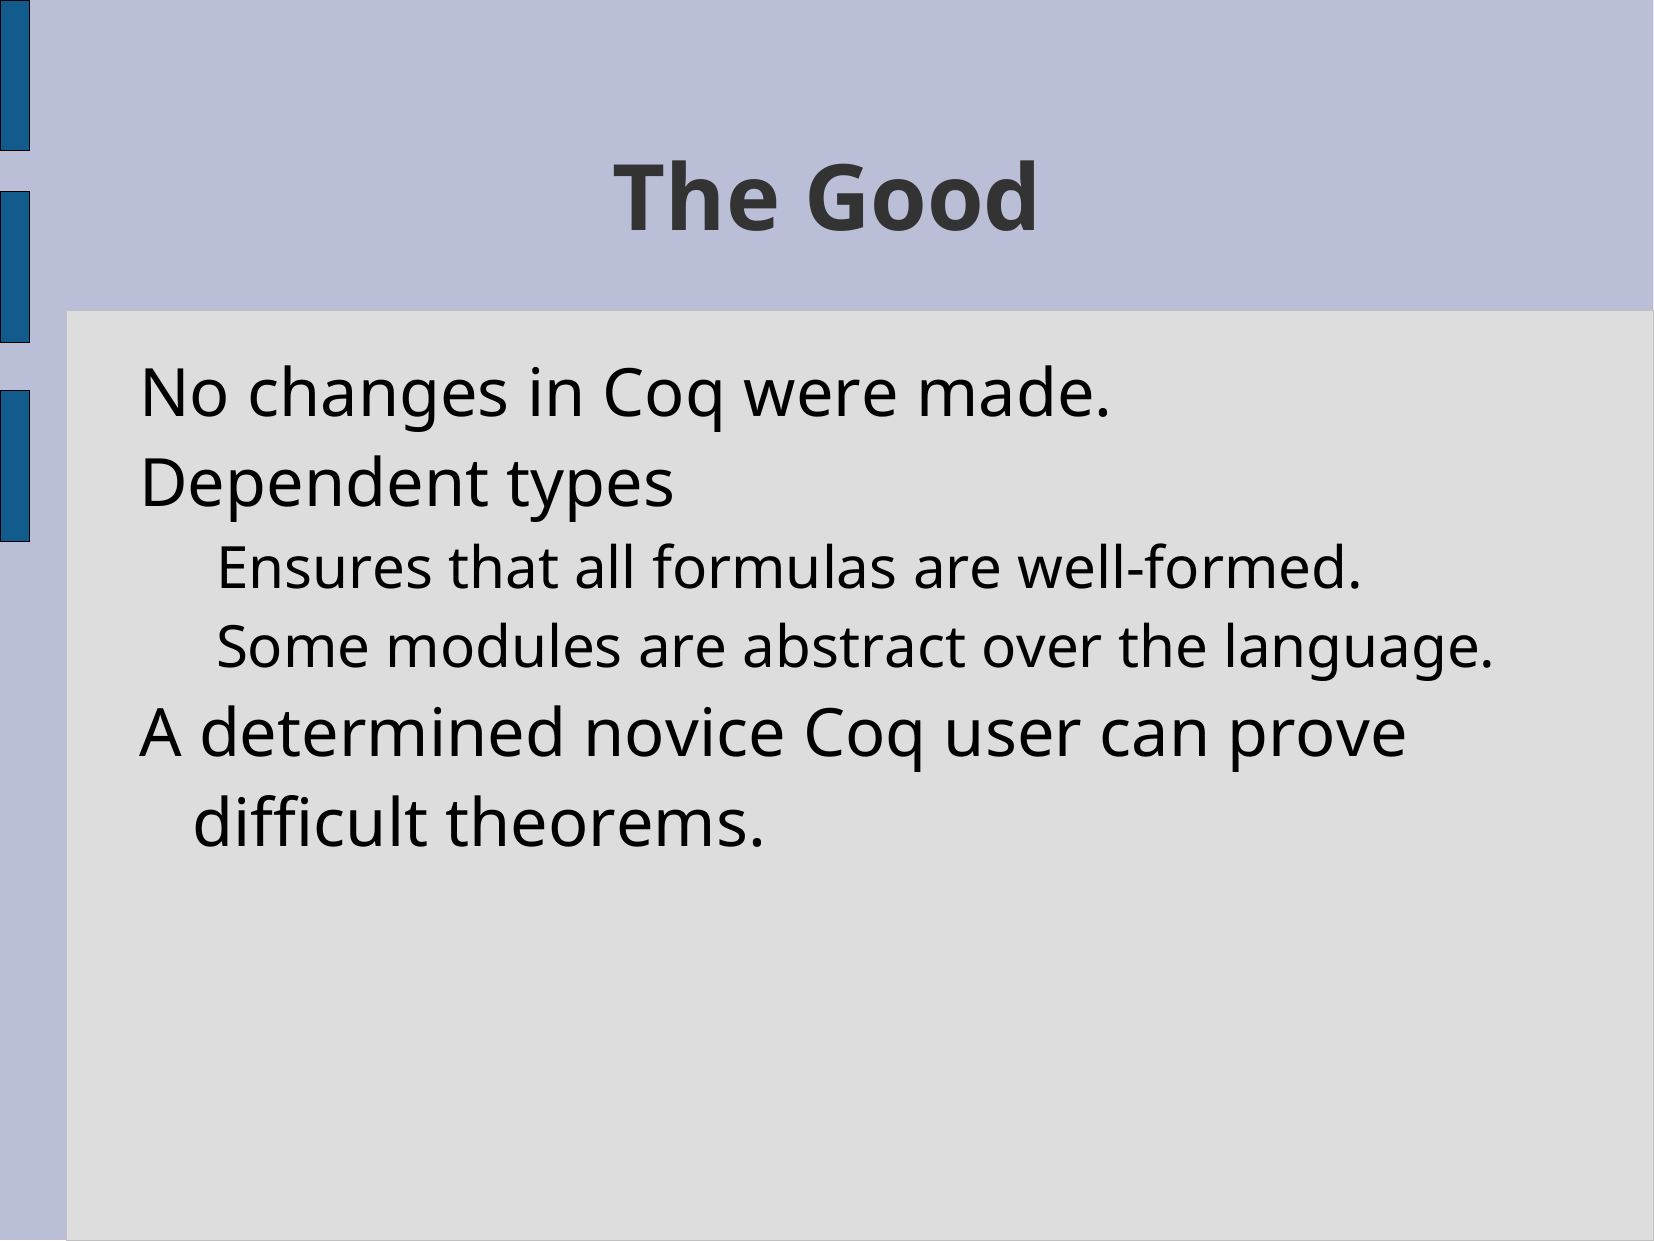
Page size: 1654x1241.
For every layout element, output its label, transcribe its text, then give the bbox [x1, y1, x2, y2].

list No changes in Coq were made. Dependent types Ensures that all formulas are well-formed. Some modules are abstract over the language. A determined novice Coq user can prove difficult theorems. [121, 344, 1534, 1127]
title The Good [121, 91, 1534, 299]
